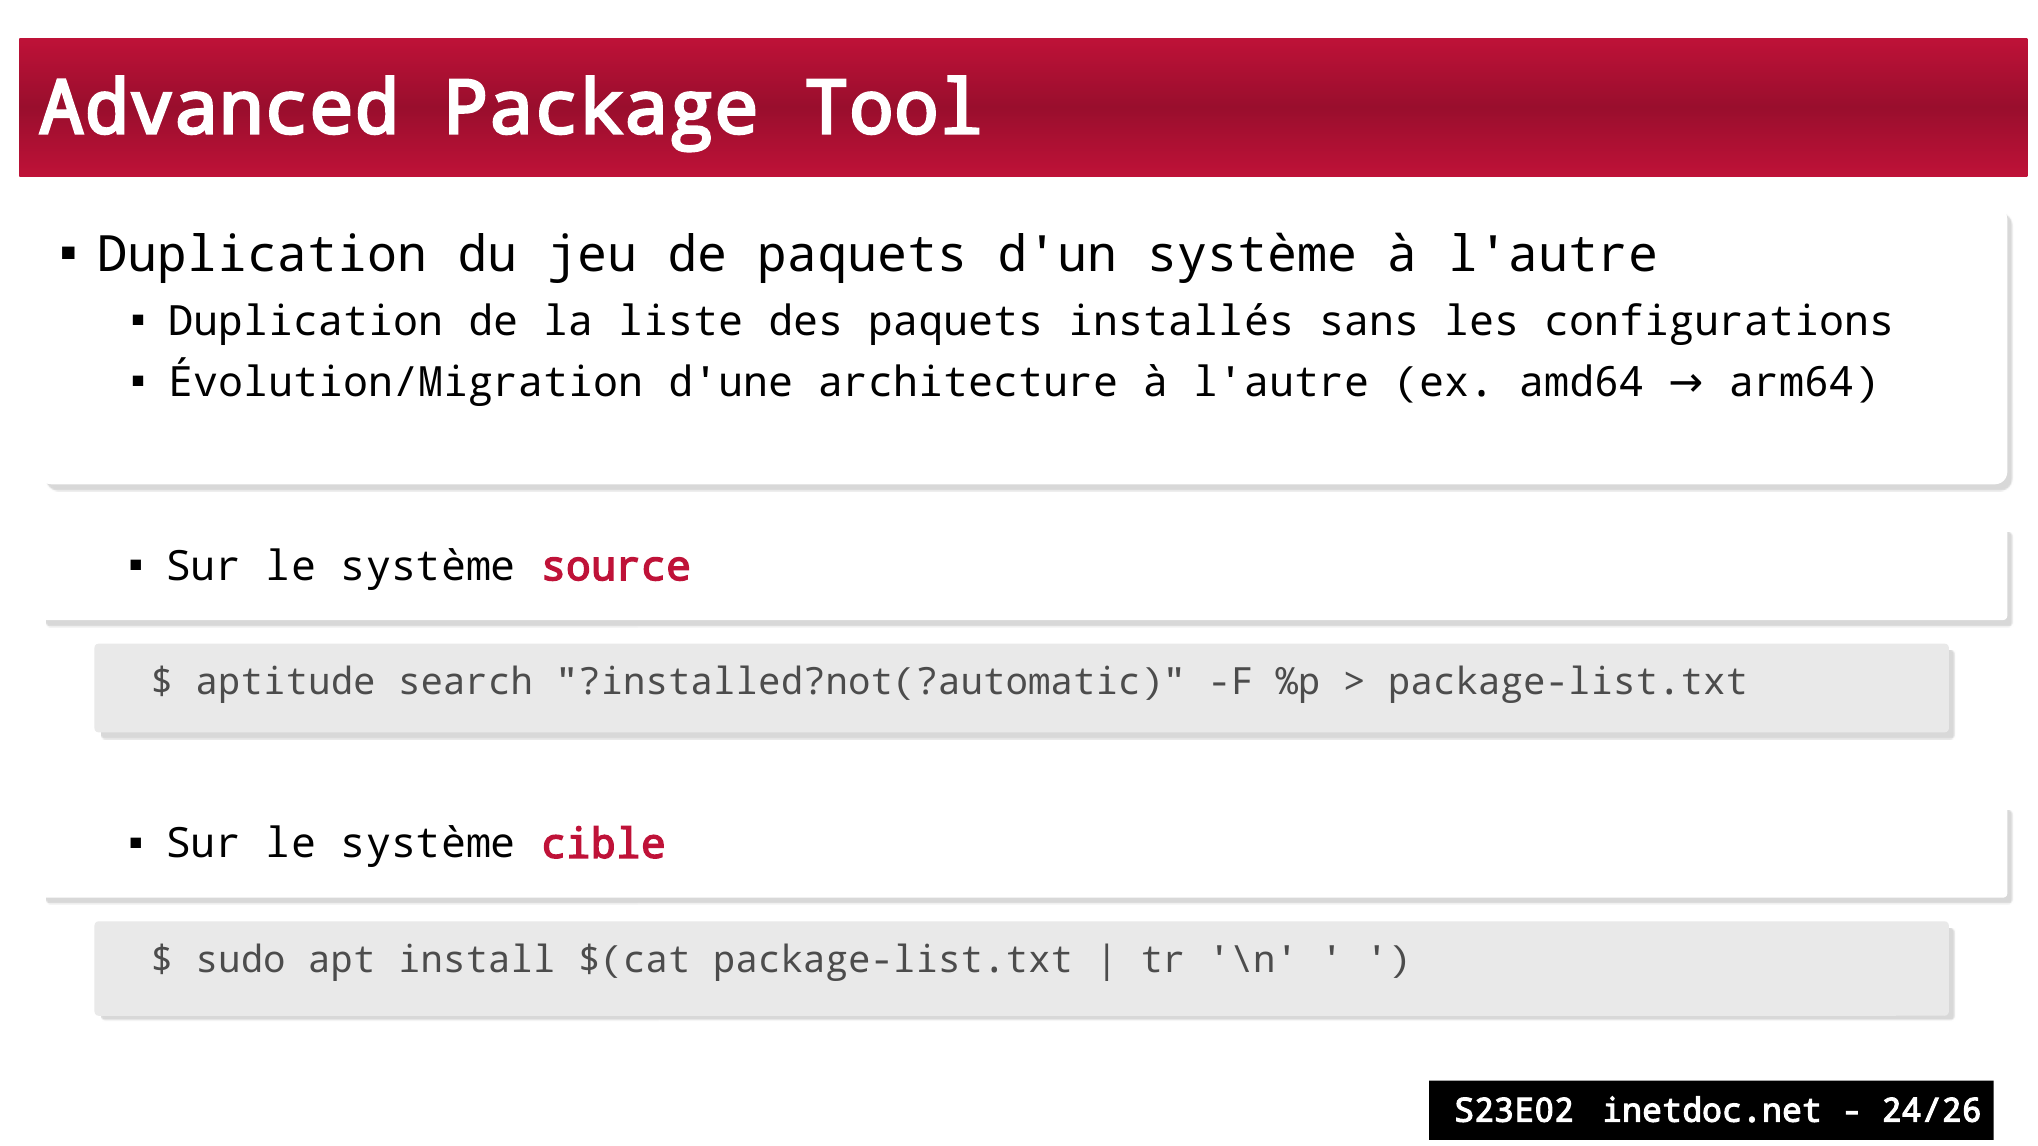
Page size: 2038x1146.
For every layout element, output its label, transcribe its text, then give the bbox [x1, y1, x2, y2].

text_box Sur le système source [38, 525, 2008, 621]
text_box Advanced Package Tool [19, 38, 2028, 177]
text_box $ sudo apt install $(cat package-list.txt | tr '\n' ' ') [94, 921, 1949, 1016]
text_box S23E02 inetdoc.net - <numéro>/26 [1429, 1080, 1994, 1140]
text_box Duplication du jeu de paquets d'un système à l'autre Duplication de la liste des paquets installés sans les configurations Évolution/Migration d'une architecture à l'autre (ex. amd64 → arm64) [38, 206, 2008, 485]
text_box Sur le système cible [38, 803, 2008, 898]
text_box $ aptitude search "?installed?not(?automatic)" -F %p > package-list.txt [94, 643, 1949, 733]
